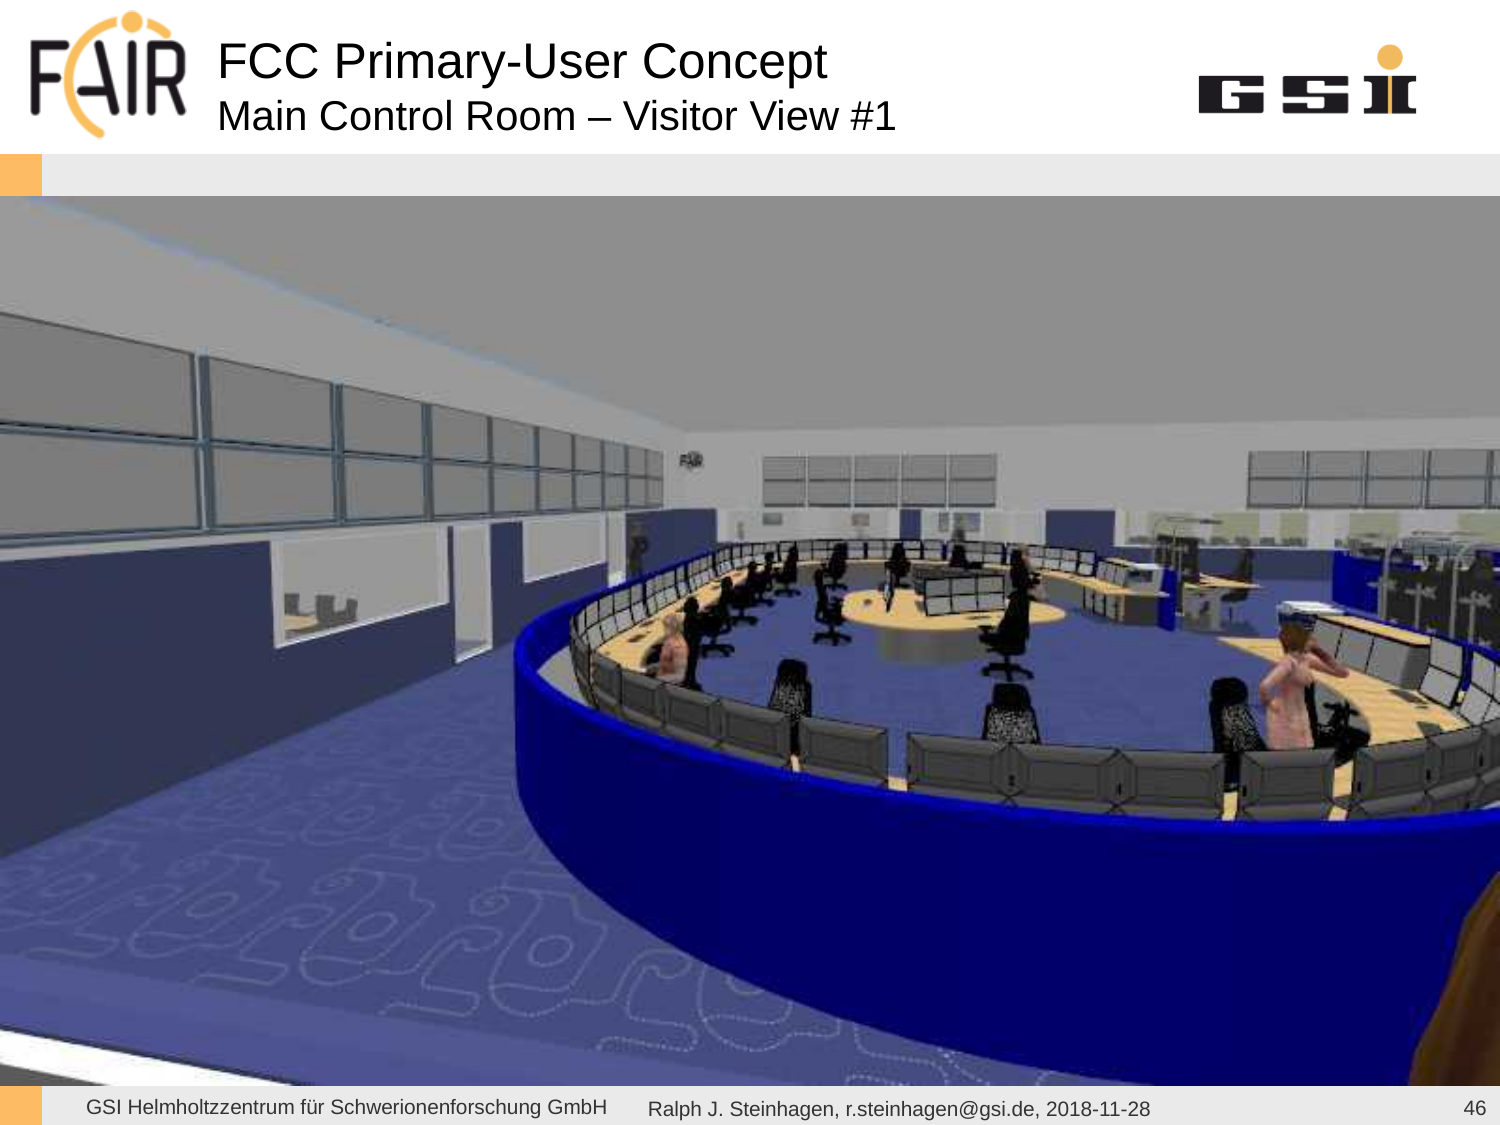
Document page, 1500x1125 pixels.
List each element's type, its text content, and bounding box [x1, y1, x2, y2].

picture [0, 196, 1500, 1086]
picture [30, 9, 187, 141]
text_box FCC Primary-User Concept Main Control Room – Visitor View #1 [217, 20, 1179, 147]
picture [1197, 42, 1419, 117]
